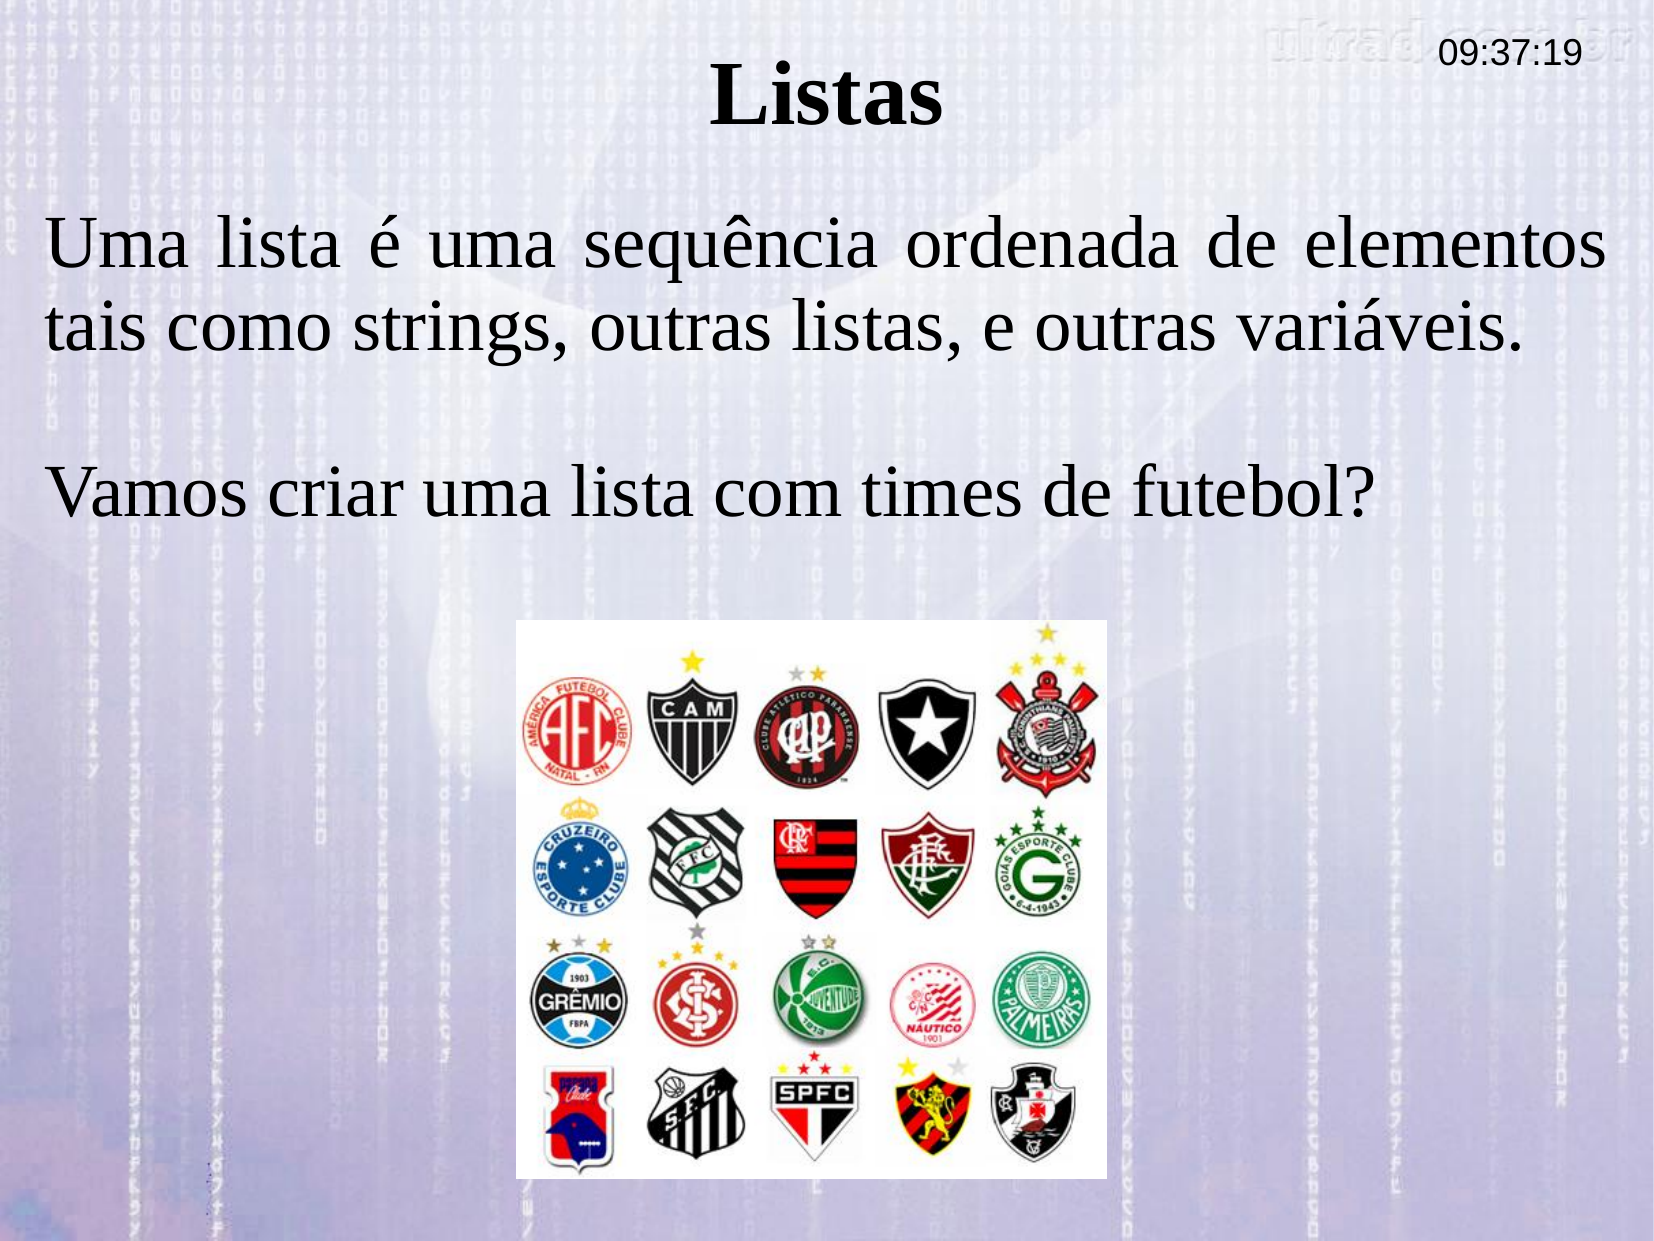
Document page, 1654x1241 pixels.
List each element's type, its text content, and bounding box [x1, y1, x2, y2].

picture [0, 0, 1654, 1241]
text_box Uma lista é uma sequência ordenada de elementos tais como strings, outras listas, e outras variáveis. Vamos criar uma lista com times de futebol? [29, 193, 1625, 571]
text_box Listas [29, 35, 1625, 171]
text_box 10:08:44 [1423, 23, 1631, 94]
